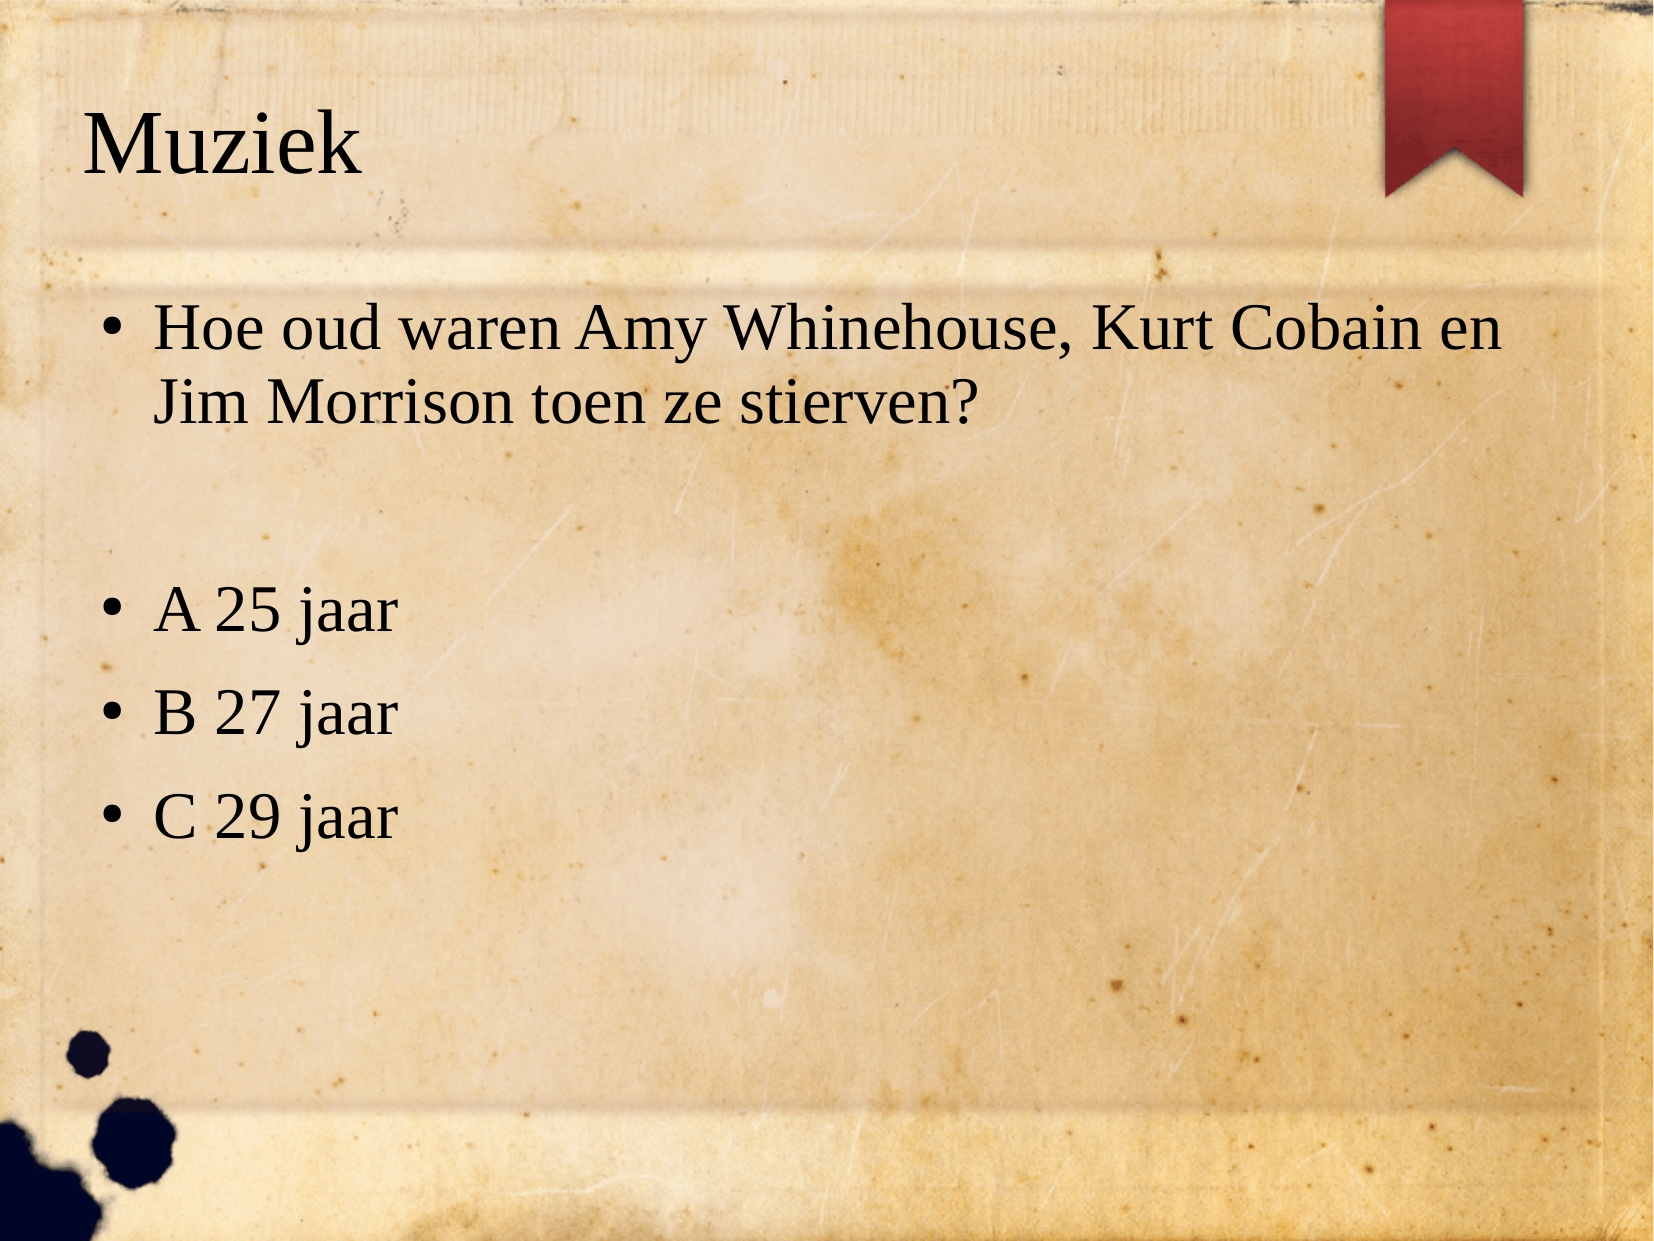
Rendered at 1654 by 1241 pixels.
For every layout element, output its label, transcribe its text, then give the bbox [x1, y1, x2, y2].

list Hoe oud waren Amy Whinehouse, Kurt Cobain en Jim Morrison toen ze stierven? A 25 jaar B 27 jaar C 29 jaar [82, 290, 1538, 1010]
picture [0, 0, 1654, 1241]
title Muziek [82, 49, 1347, 237]
